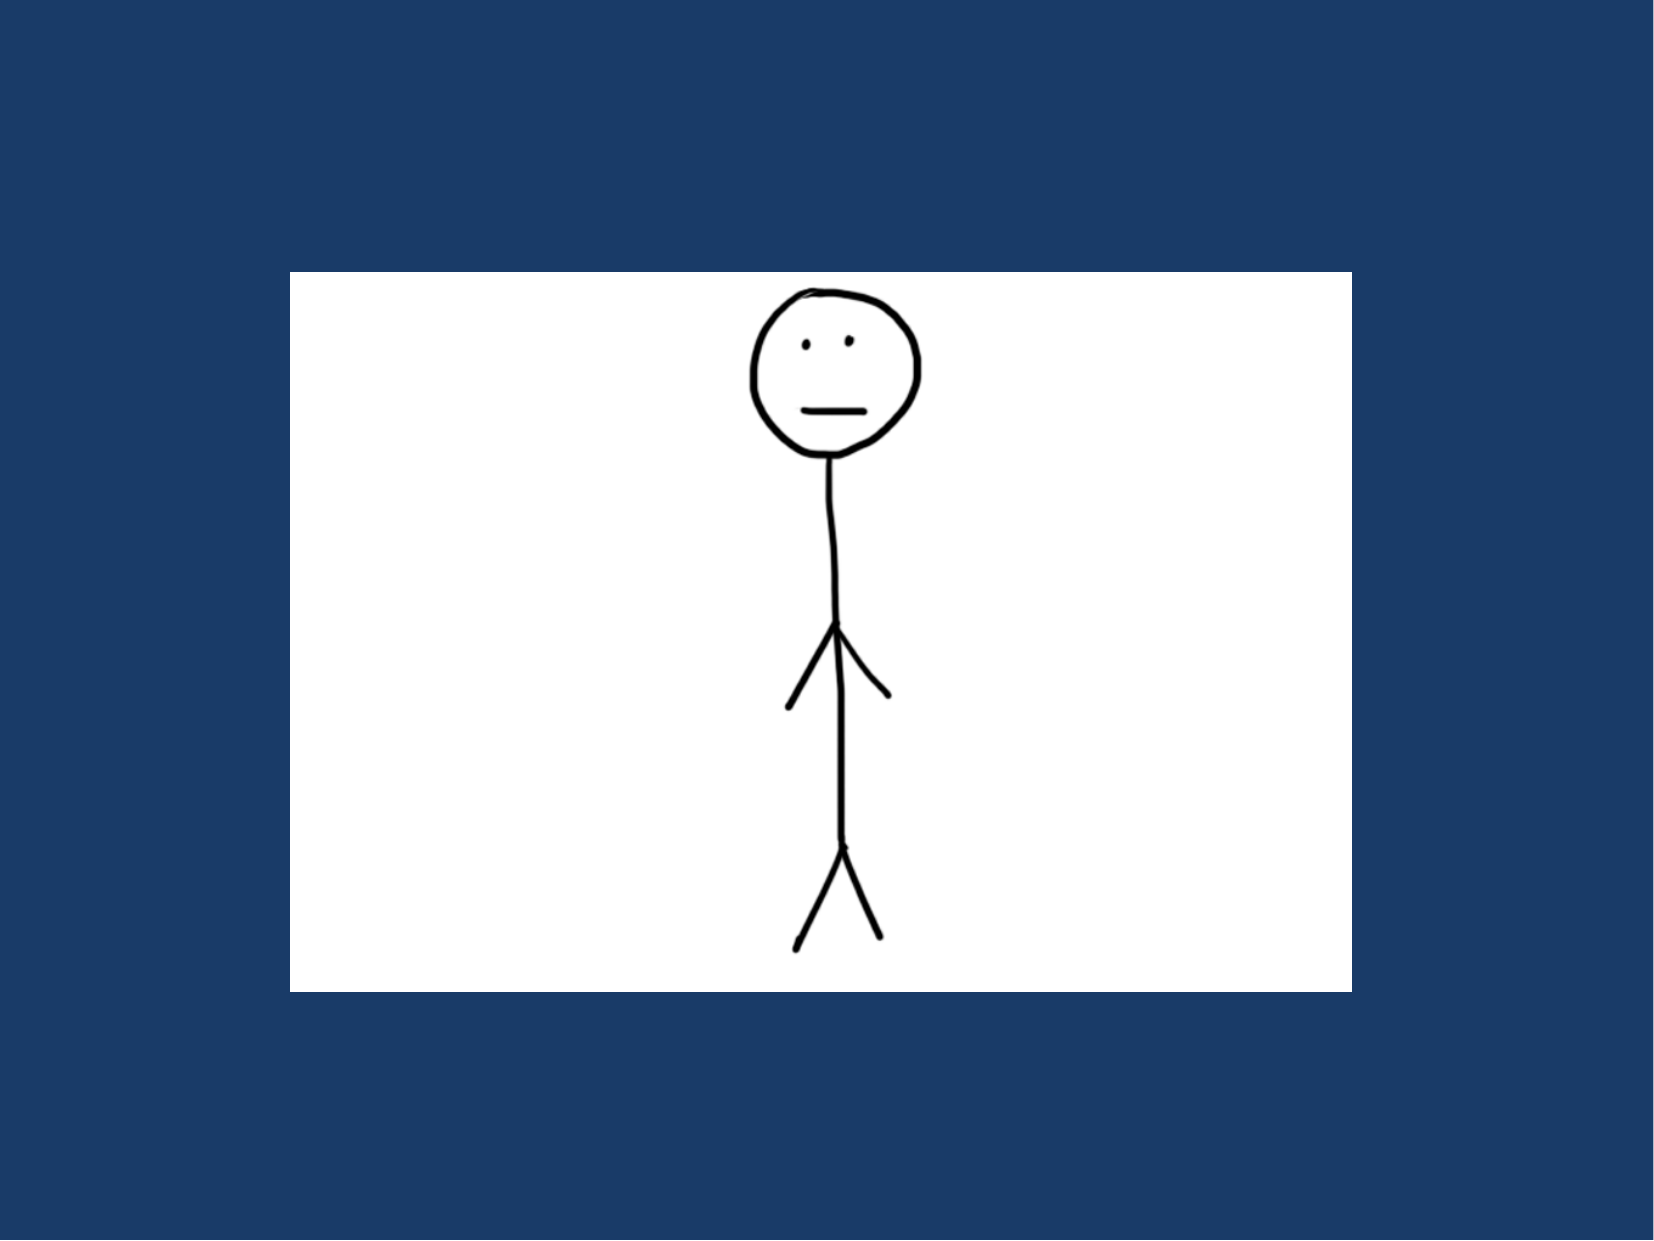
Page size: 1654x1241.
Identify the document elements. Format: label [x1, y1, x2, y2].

picture [290, 272, 1352, 992]
